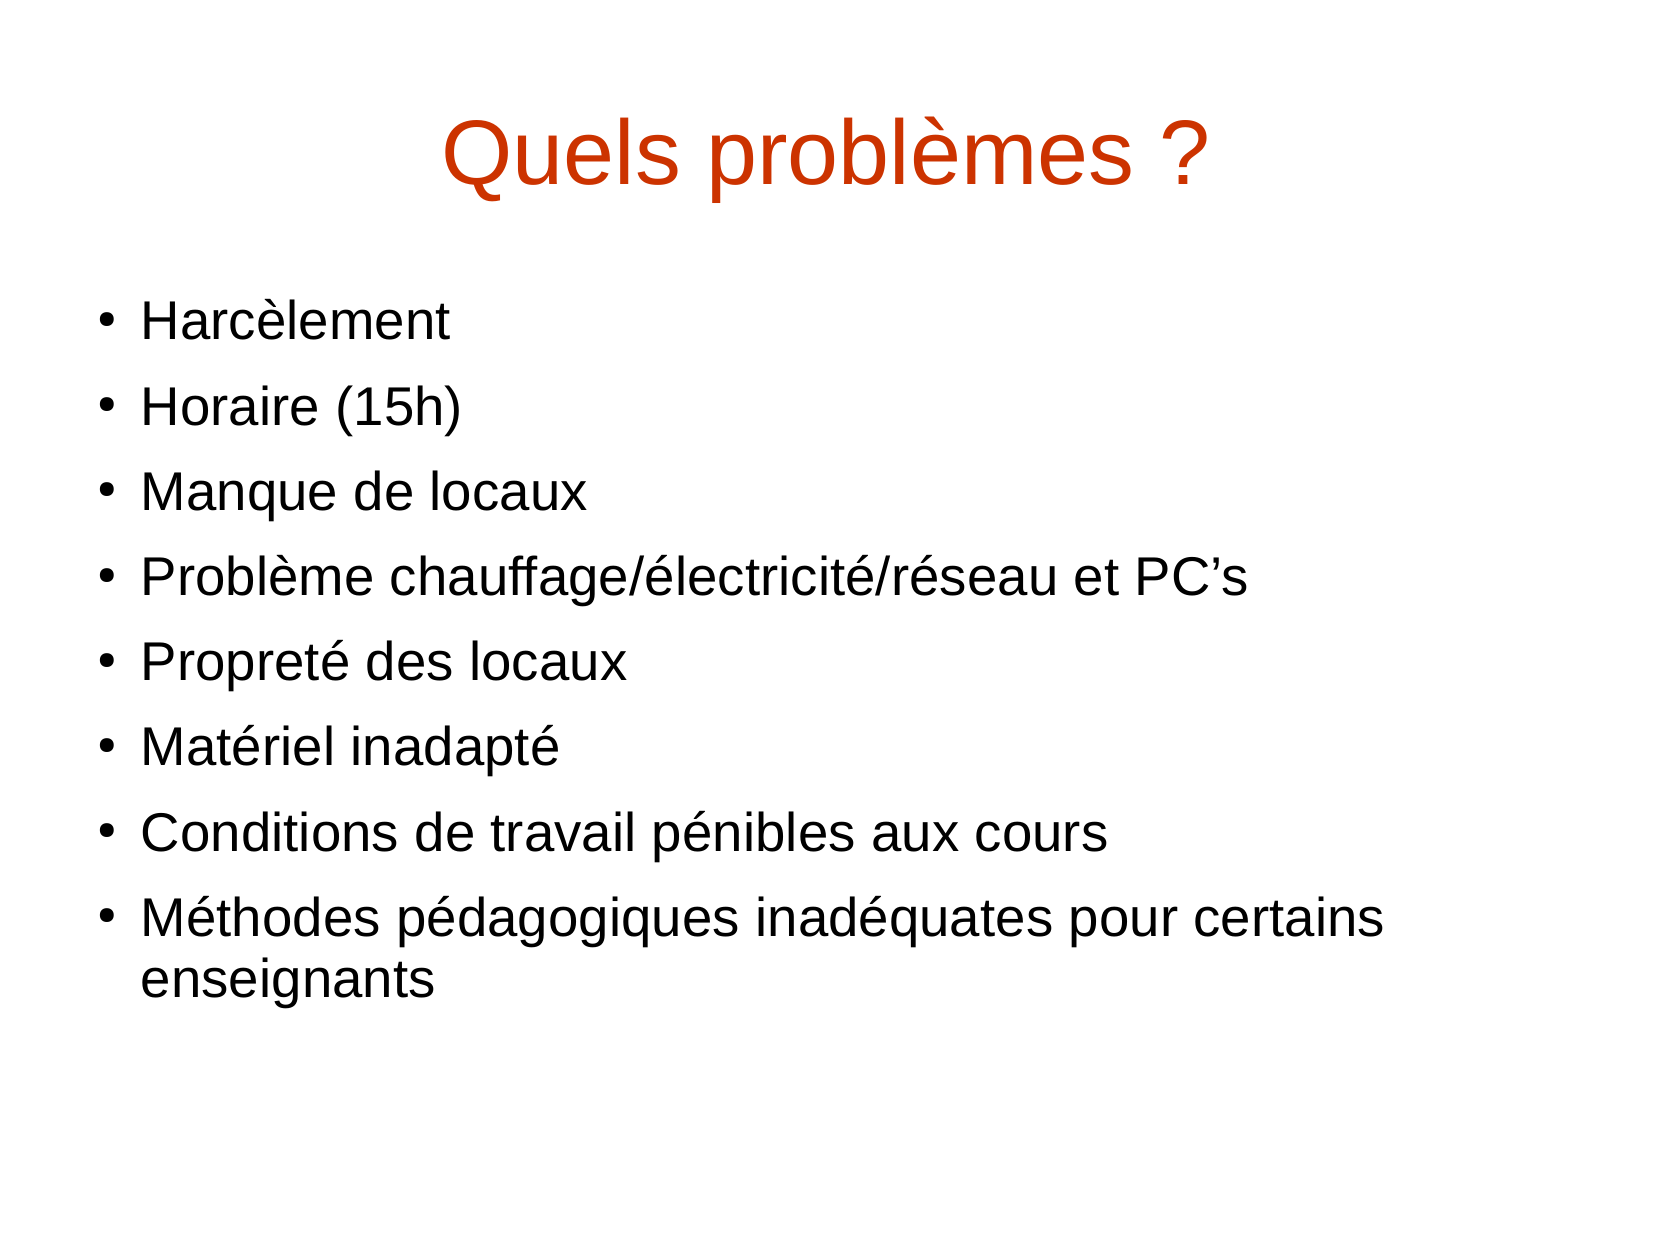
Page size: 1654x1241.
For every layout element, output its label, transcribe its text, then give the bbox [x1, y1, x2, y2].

title Quels problèmes ? [82, 49, 1571, 257]
list Harcèlement Horaire (15h) Manque de locaux Problème chauffage/électricité/réseau et PC’s Propreté des locaux Matériel inadapté Conditions de travail pénibles aux cours Méthodes pédagogiques inadéquates pour certains enseignants [82, 290, 1571, 1010]
